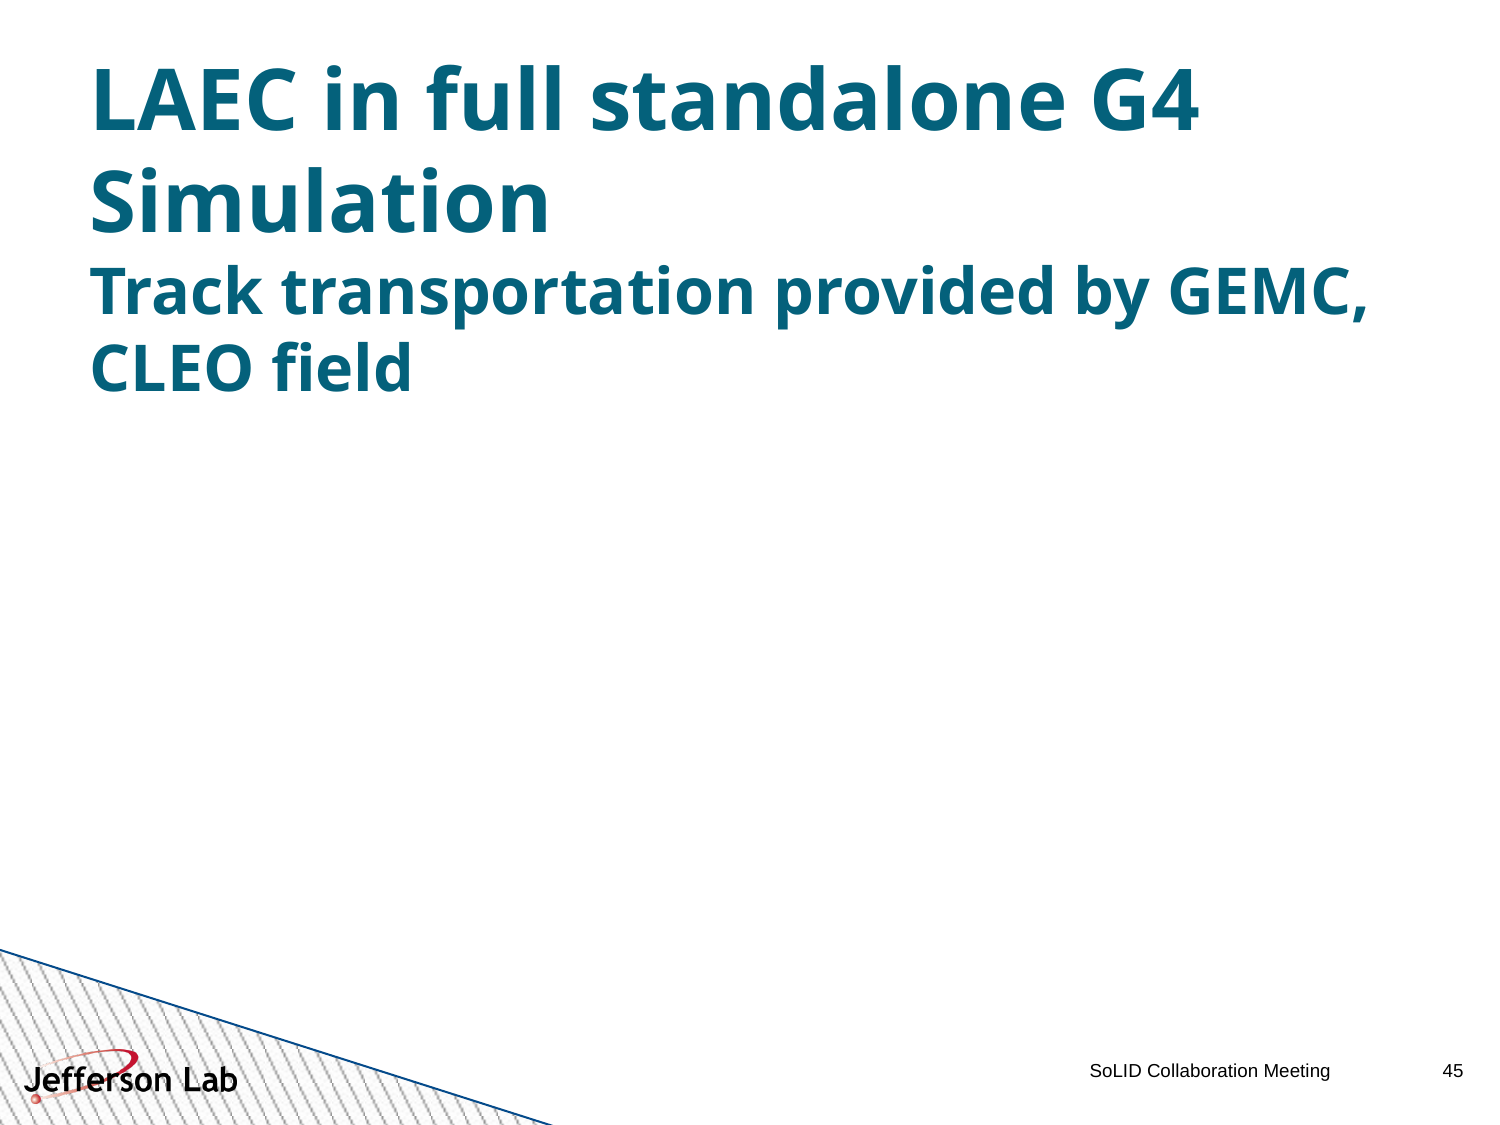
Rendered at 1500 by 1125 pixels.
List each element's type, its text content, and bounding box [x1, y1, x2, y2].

text_box LAEC in full standalone G4 Simulation Track transportation provided by GEMC, CLEO field [75, 37, 1425, 413]
text_box <number> [1418, 1051, 1479, 1111]
text_box SoLID Collaboration Meeting [1074, 1051, 1419, 1112]
picture [0, 952, 543, 1125]
